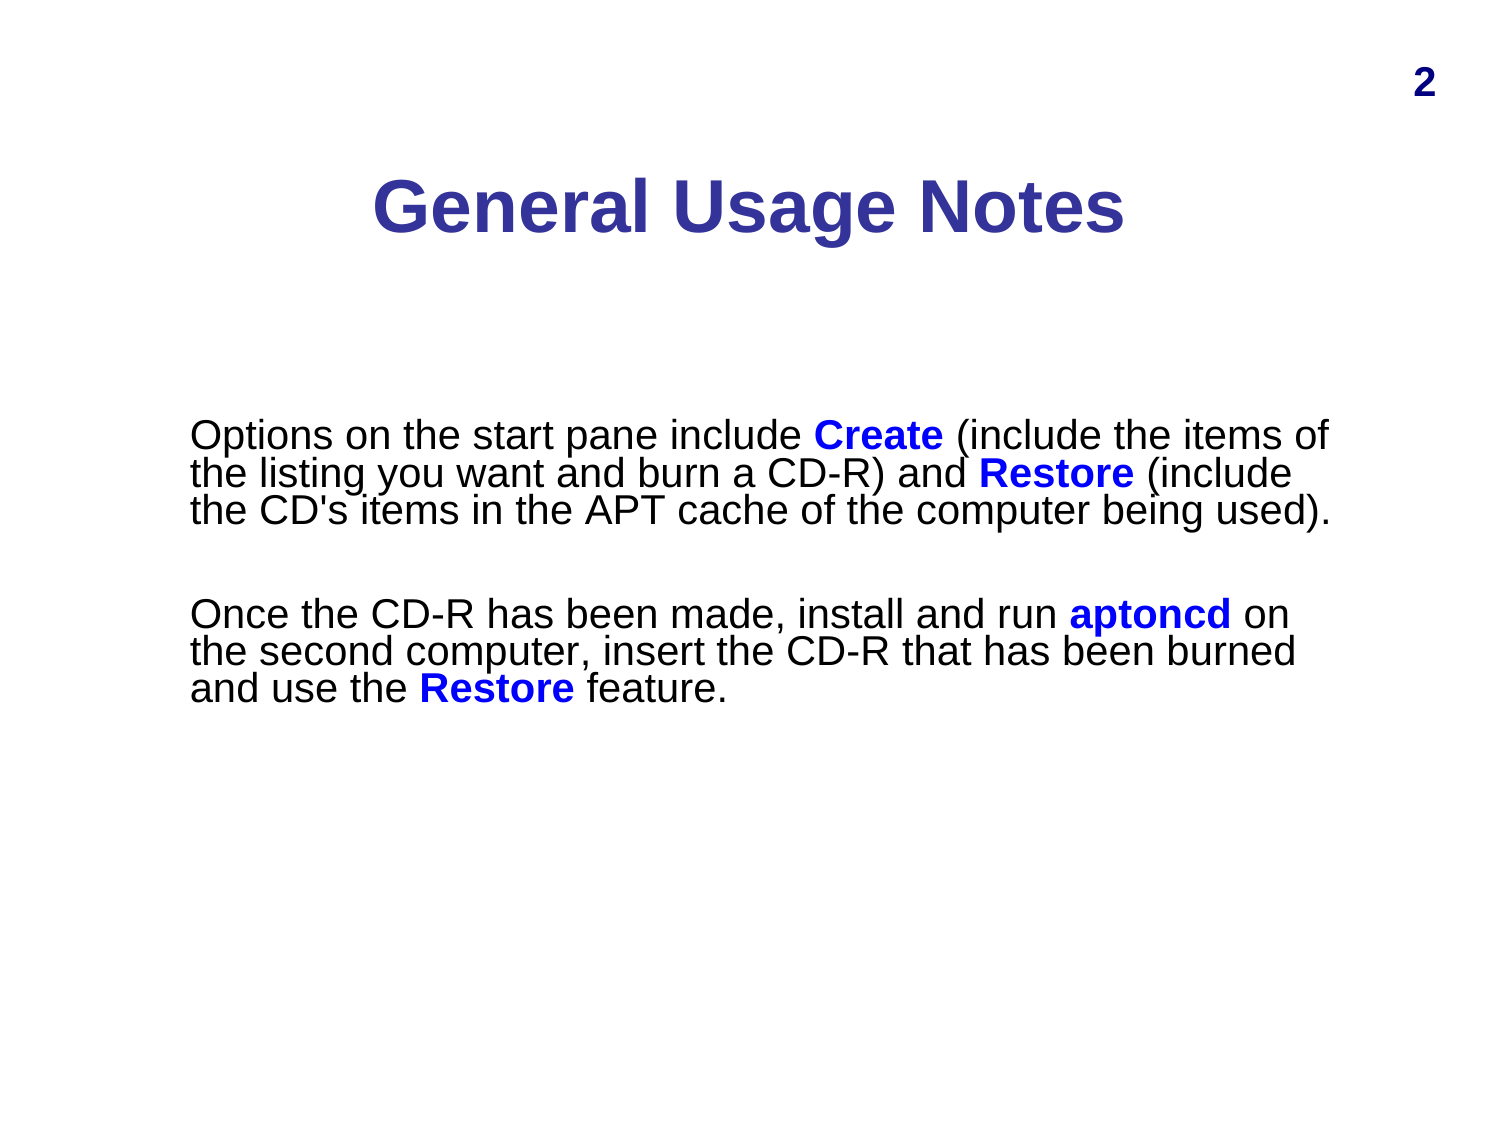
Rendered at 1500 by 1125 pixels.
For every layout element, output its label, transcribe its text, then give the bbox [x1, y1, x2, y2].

list Options on the start pane include Create (include the items of the listing you want and burn a CD-R) and Restore (include the CD's items in the APT cache of the computer being used). Once the CD-R has been made, install and run aptoncd on the second computer, insert the CD-R that has been burned and use the Restore feature. [112, 412, 1351, 783]
text_box 2 [1387, 47, 1463, 113]
title General Usage Notes [75, 149, 1426, 263]
